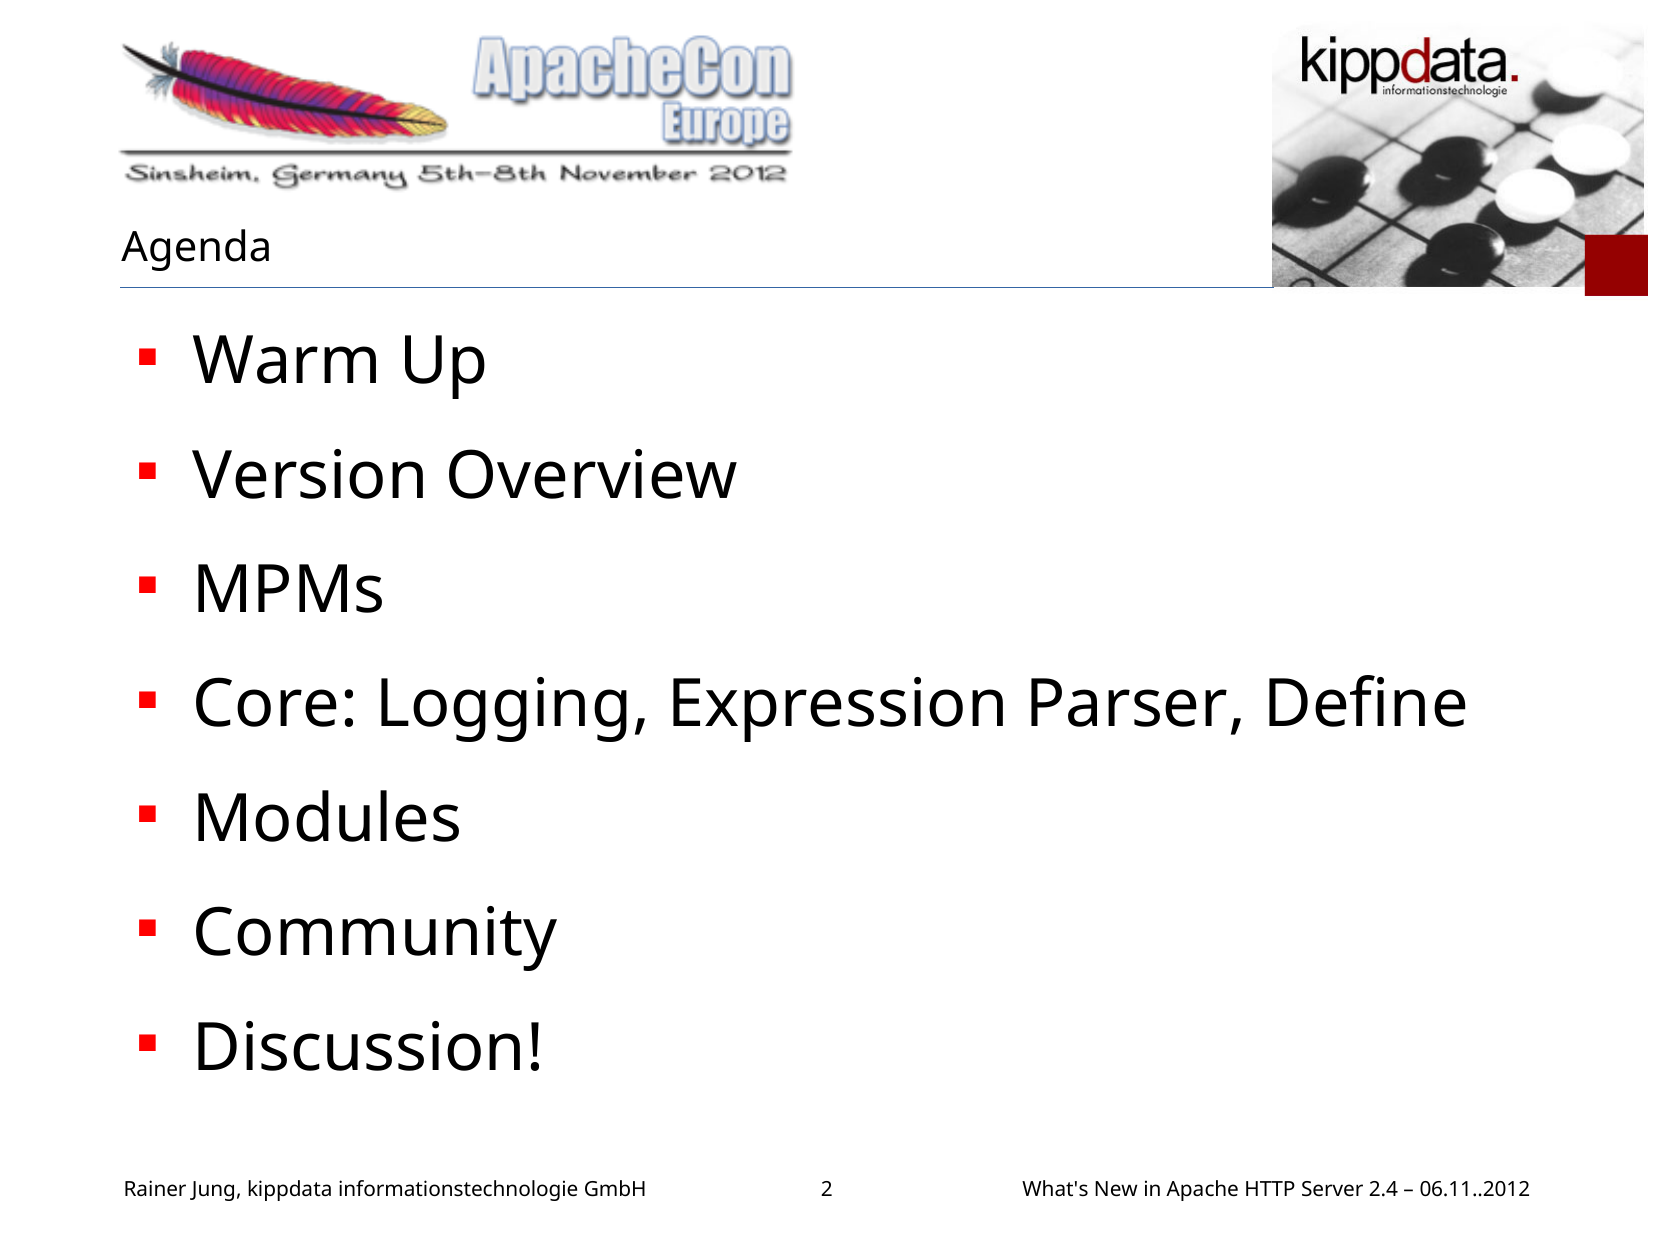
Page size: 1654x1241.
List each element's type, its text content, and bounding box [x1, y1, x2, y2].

picture [113, 32, 797, 195]
picture [1272, 5, 1648, 302]
list Warm Up Version Overview MPMs Core: Logging, Expression Parser, Define Modules Community Discussion! [121, 312, 1534, 1150]
title Agenda [121, 204, 1242, 286]
